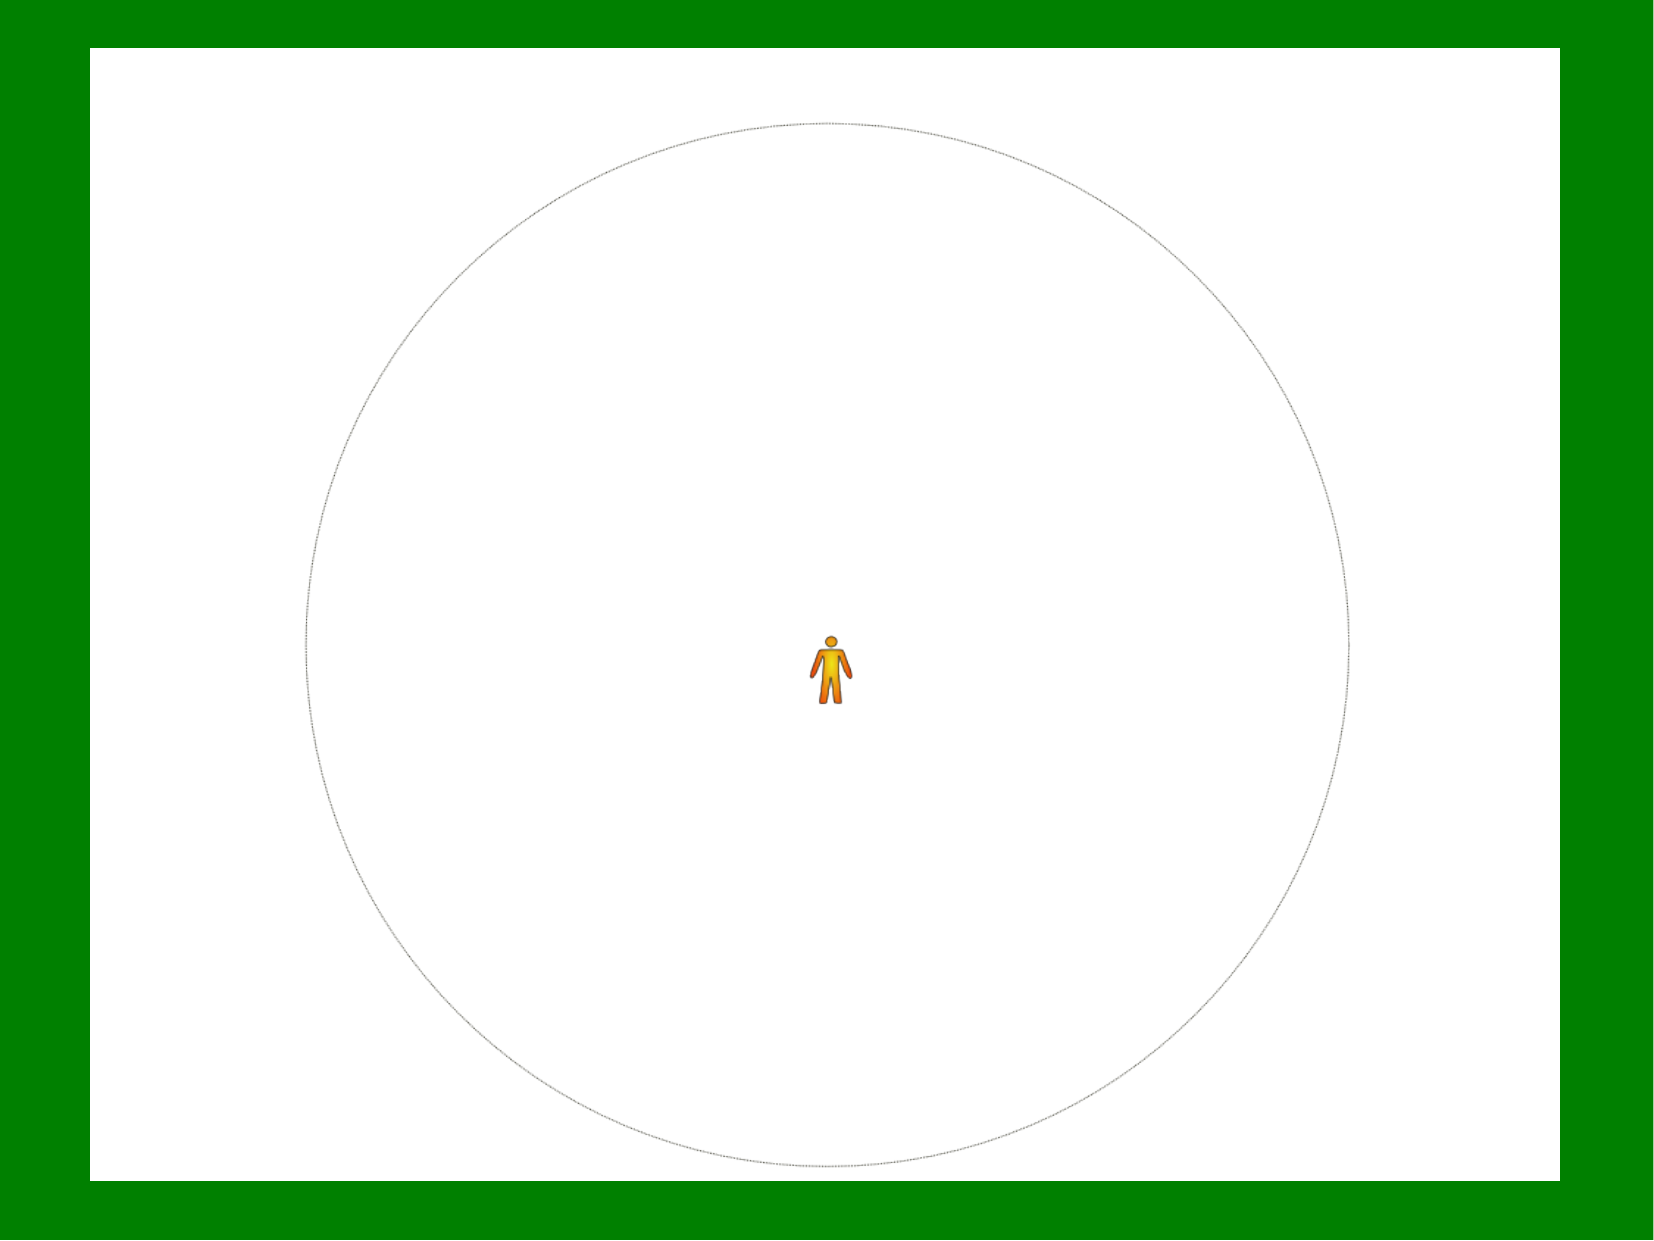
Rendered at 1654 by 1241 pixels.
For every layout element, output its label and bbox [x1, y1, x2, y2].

picture [90, 47, 1560, 1181]
